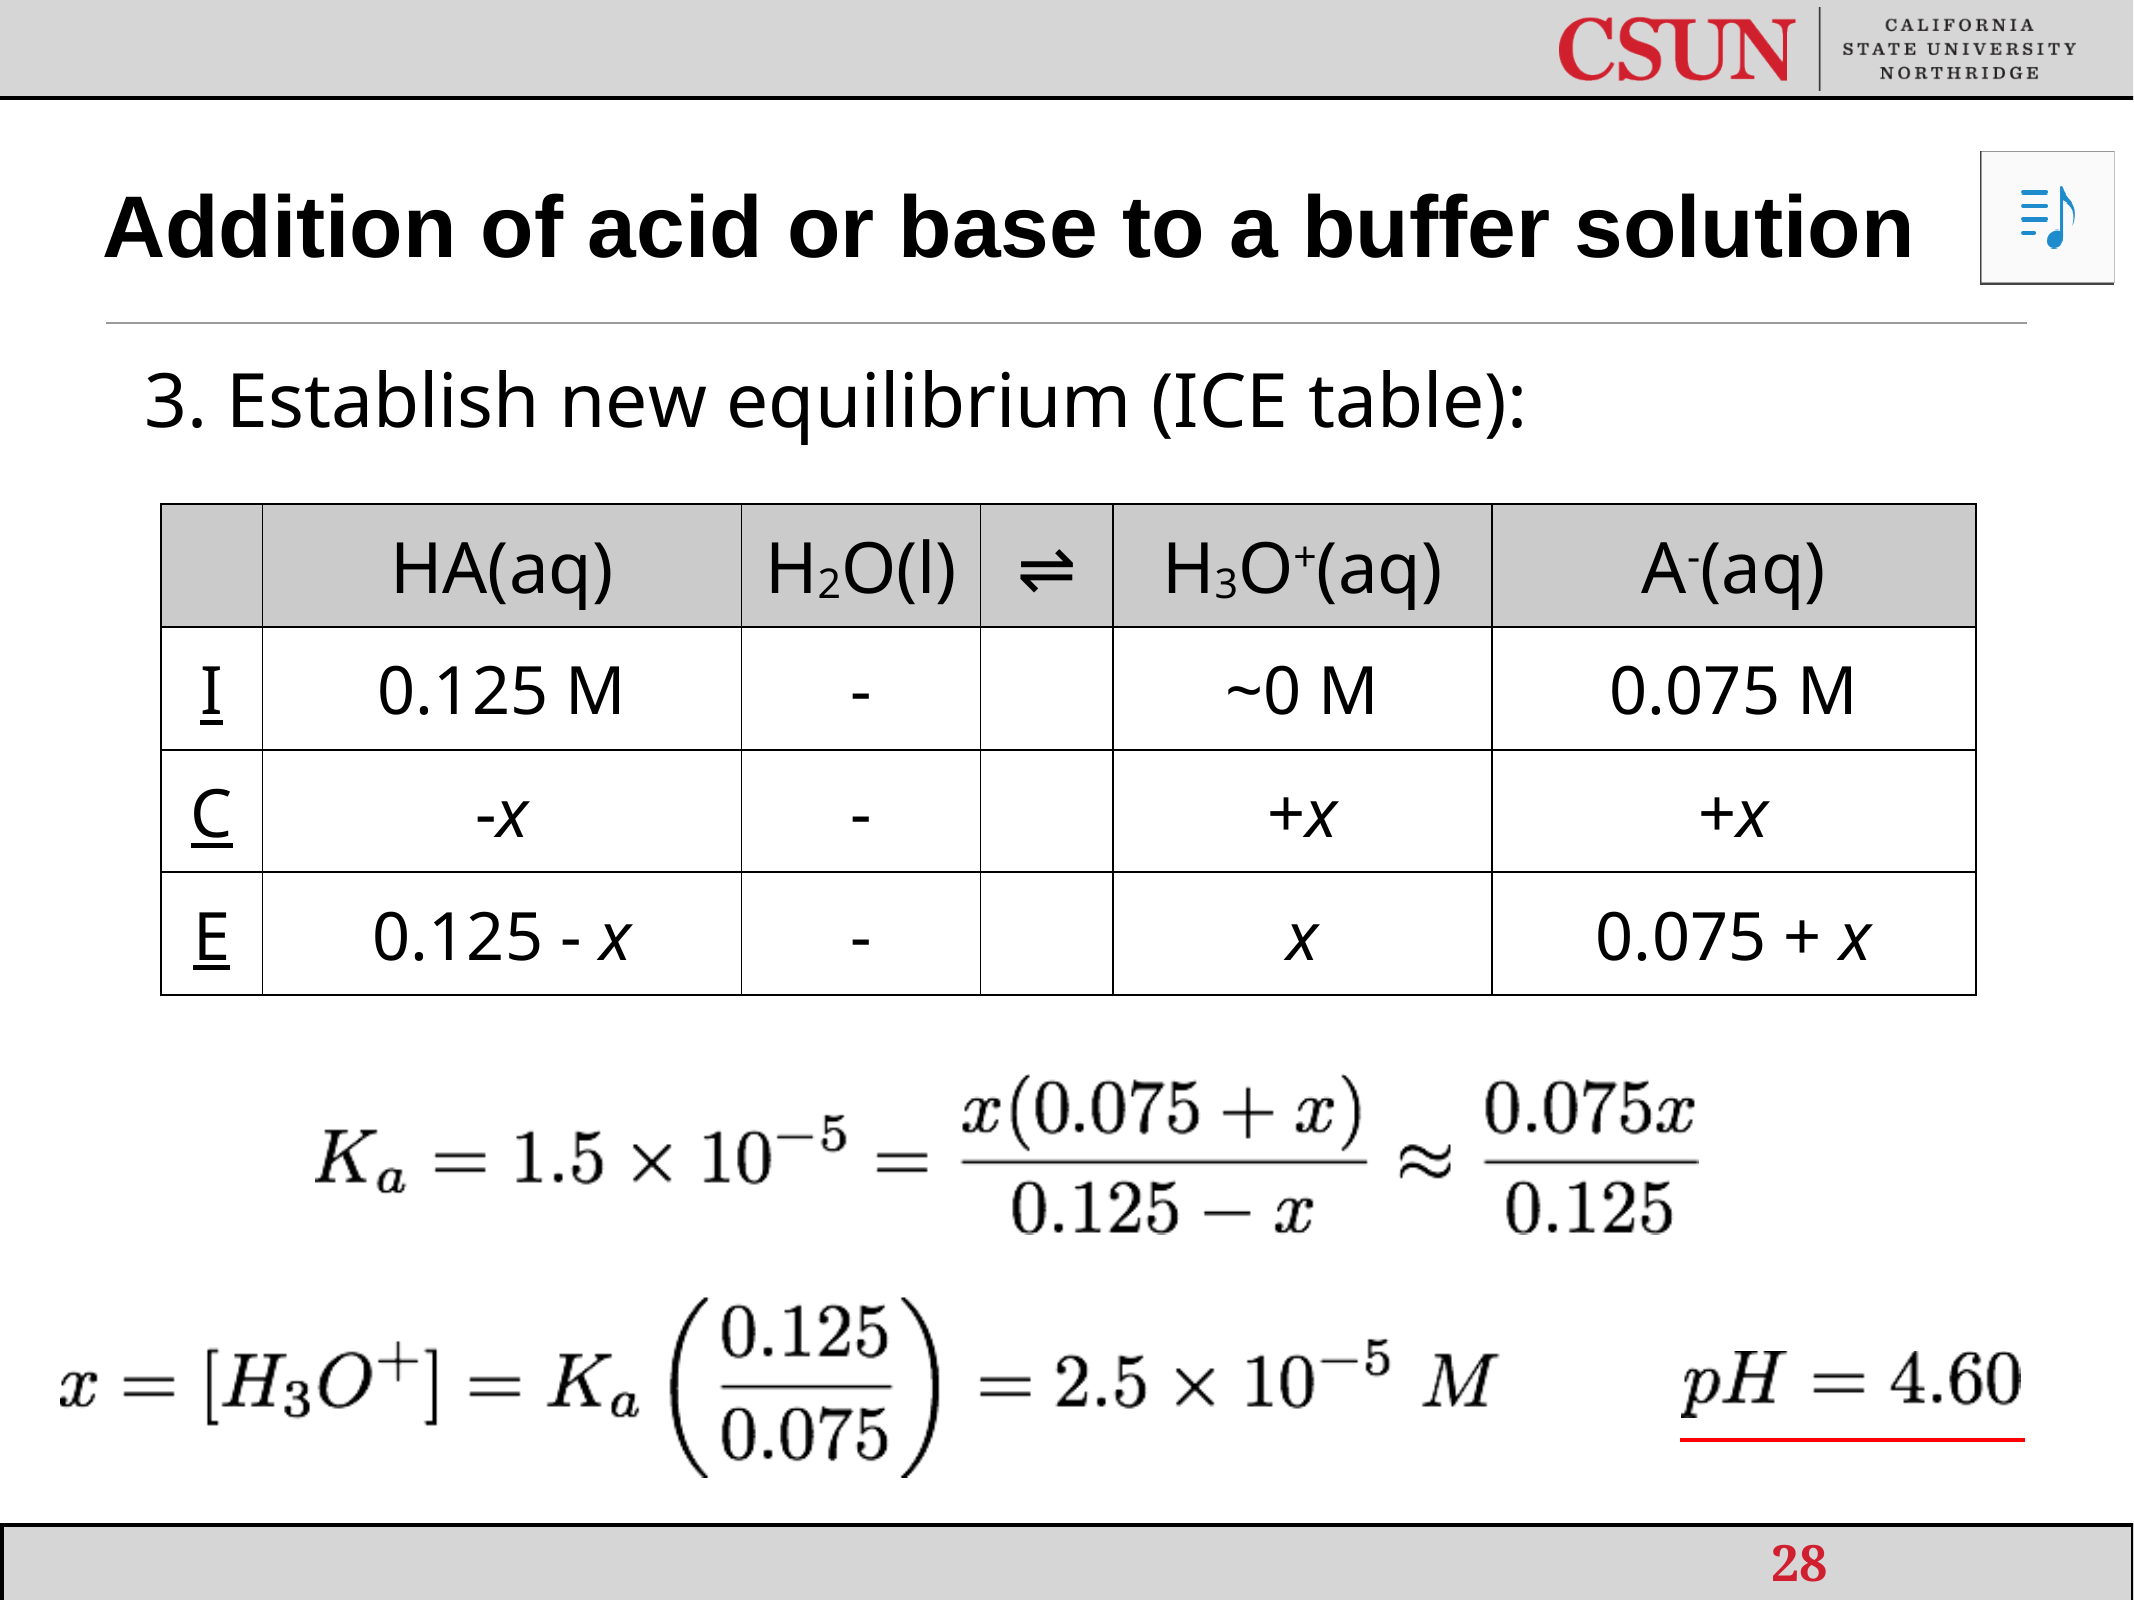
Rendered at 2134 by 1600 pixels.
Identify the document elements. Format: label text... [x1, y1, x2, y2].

table_cell 0.125 - x [263, 873, 741, 994]
title Addition of acid or base to a buffer solution [93, 104, 2040, 284]
table_cell - [742, 873, 980, 994]
table_cell E [162, 873, 262, 994]
table_cell [981, 628, 1112, 749]
table_cell [981, 873, 1112, 994]
text_box [1979, 150, 2116, 286]
table_cell - [742, 628, 980, 749]
picture [315, 1074, 1699, 1235]
table_cell ~0 M [1114, 628, 1491, 749]
picture [60, 1296, 1502, 1478]
table_header A-(aq) [1493, 505, 1975, 626]
picture [1681, 1351, 2021, 1418]
table_cell -x [263, 751, 741, 871]
table_cell I [162, 628, 262, 749]
picture [1559, 7, 2076, 91]
table_header H3O+(aq) [1114, 505, 1491, 626]
table_cell 0.075 + x [1493, 873, 1975, 994]
table_cell x [1114, 873, 1491, 994]
table_header HA(aq) [263, 505, 741, 626]
table_cell +x [1114, 751, 1491, 871]
table_header ⇌ [981, 505, 1112, 626]
table_cell 0.125 M [263, 628, 741, 749]
table_cell +x [1493, 751, 1975, 871]
table_cell [981, 751, 1112, 871]
text_box 3. Establish new equilibrium (ICE table): [129, 345, 1661, 451]
table_cell - [742, 751, 980, 871]
table_header [162, 505, 262, 626]
table_cell C [162, 751, 262, 871]
table_cell 0.075 M [1493, 628, 1975, 749]
table_header H2O(l) [742, 505, 980, 626]
